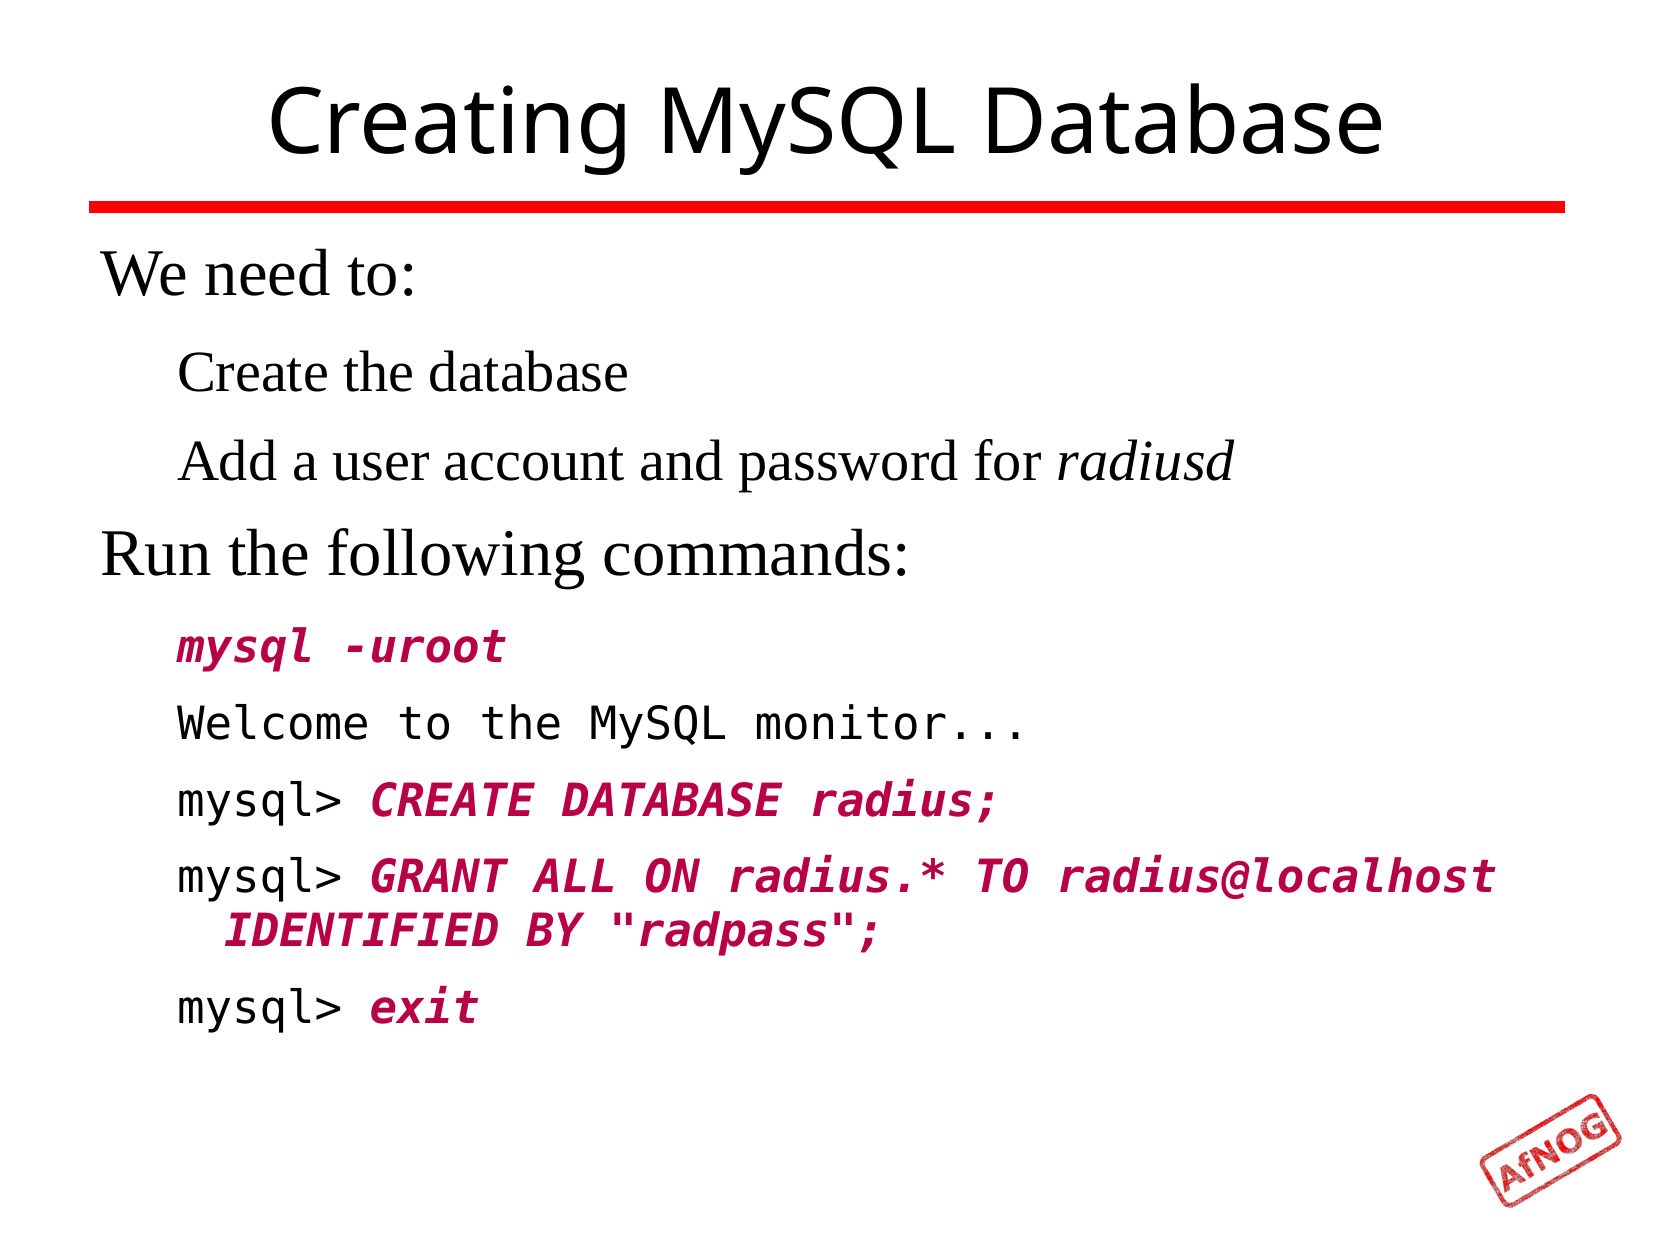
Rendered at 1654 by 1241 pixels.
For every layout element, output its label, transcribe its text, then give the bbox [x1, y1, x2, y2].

picture [1476, 1090, 1625, 1211]
title Creating MySQL Database [88, 36, 1565, 200]
list We need to: Create the database Add a user account and password for radiusd Run the following commands: mysql -uroot Welcome to the MySQL monitor... mysql> CREATE DATABASE radius; mysql> GRANT ALL ON radius.* TO radius@localhost IDENTIFIED BY "radpass"; mysql> exit [82, 236, 1571, 1108]
